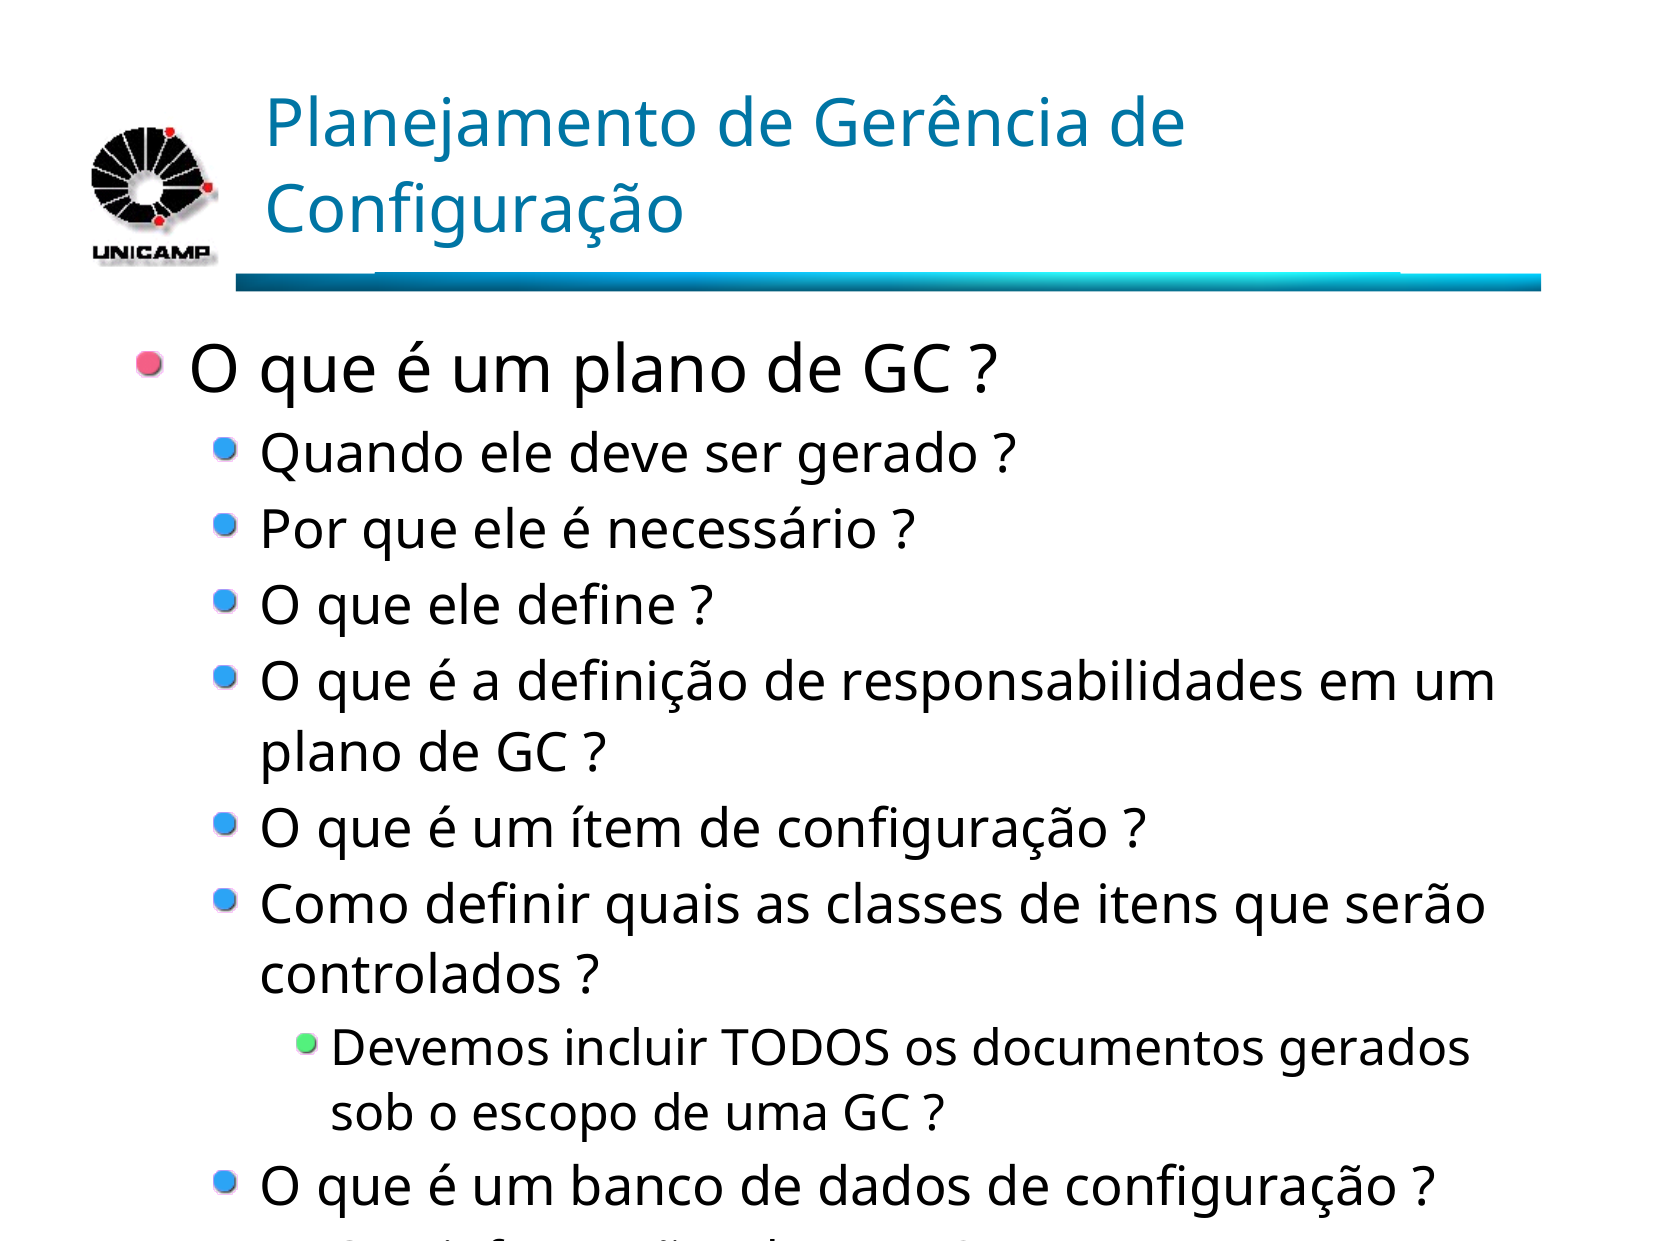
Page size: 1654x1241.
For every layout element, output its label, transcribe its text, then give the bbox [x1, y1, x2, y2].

picture [212, 1190, 239, 1196]
title Planejamento de Gerência de Configuração [264, 57, 1534, 250]
picture [125, 272, 1654, 295]
list O que é um plano de GC ? Quando ele deve ser gerado ? Por que ele é necessário ? O que ele define ? O que é a definição de responsabilidades em um plano de GC ? O que é um ítem de configuração ? Como definir quais as classes de itens que serão controlados ? Devemos incluir TODOS os documentos gerados sob o escopo de uma GC ? O que é um banco de dados de configuração ? Que informações deve ter ? [118, 323, 1531, 1190]
